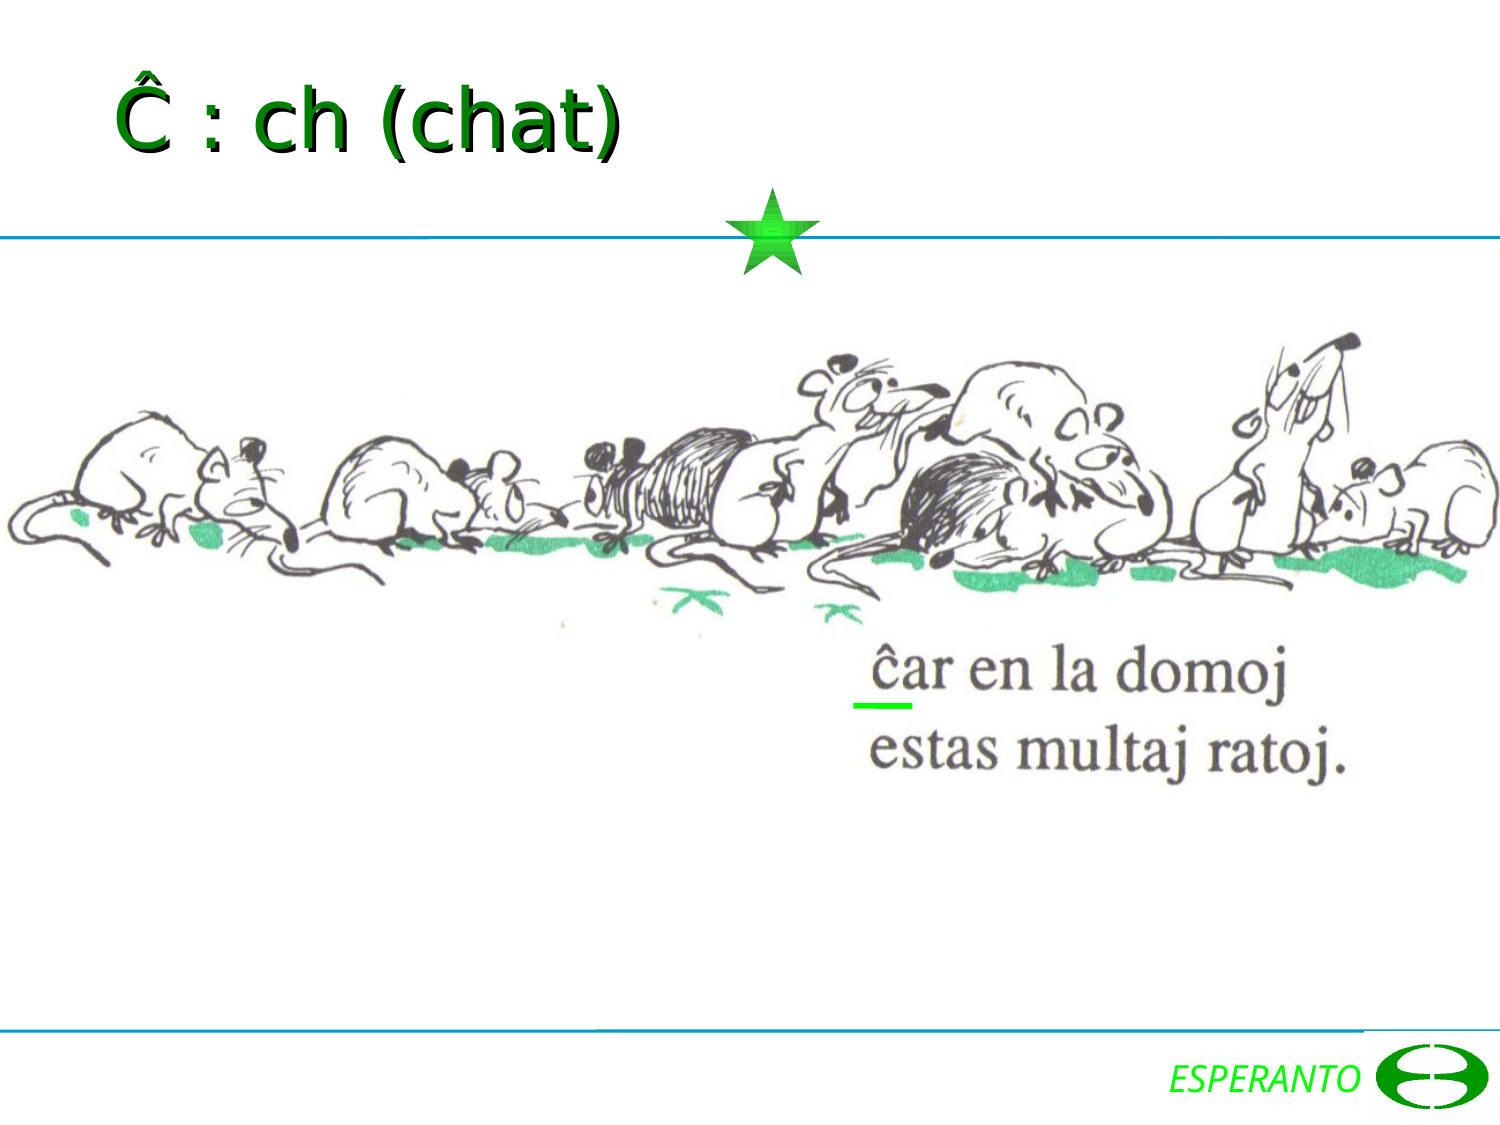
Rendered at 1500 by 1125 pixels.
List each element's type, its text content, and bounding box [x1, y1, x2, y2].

picture [5, 324, 1500, 803]
picture [1364, 1032, 1500, 1122]
title Ĉ : ch (chat) [112, 5, 1448, 245]
